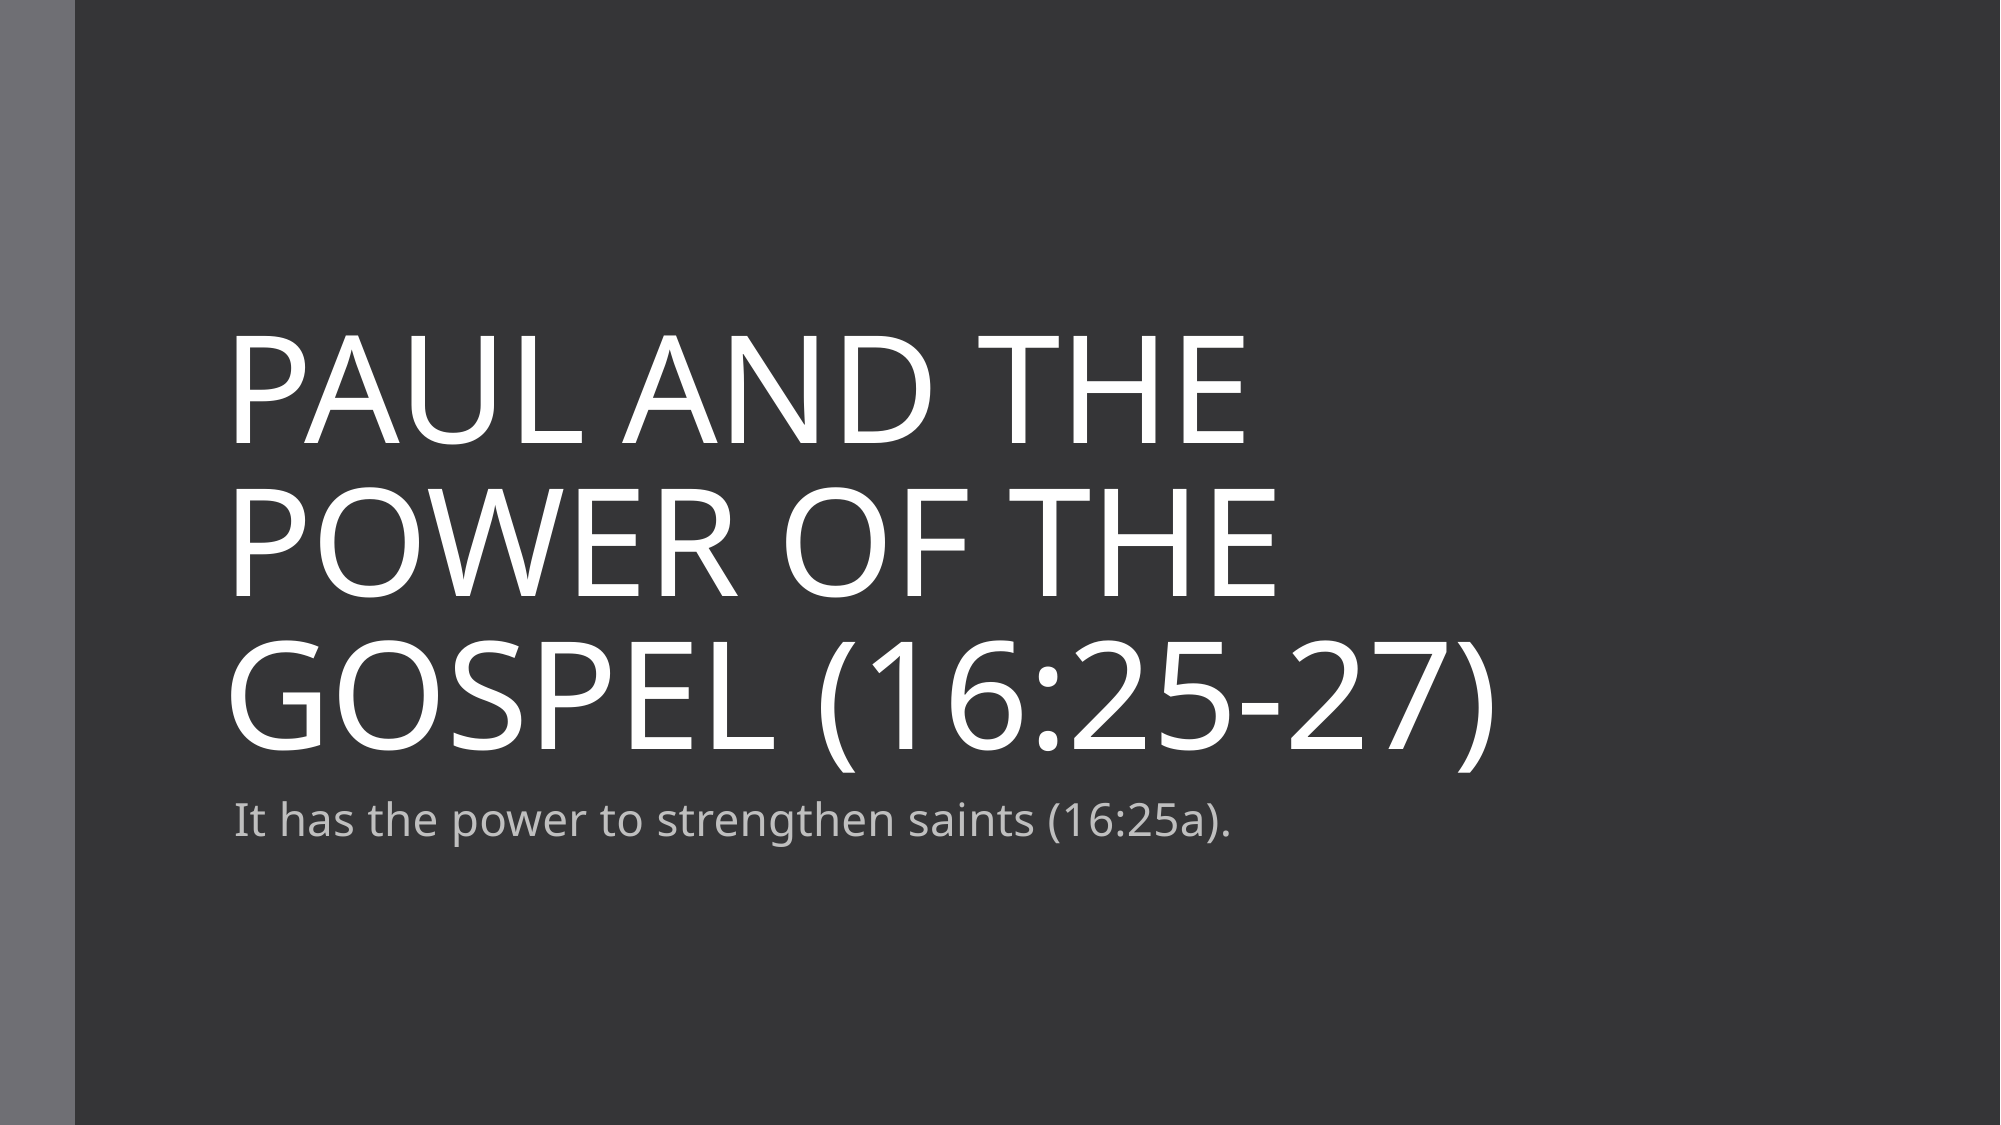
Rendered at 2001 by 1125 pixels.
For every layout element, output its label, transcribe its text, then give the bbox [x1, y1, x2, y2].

title PAUL AND THE POWER OF THE GOSPEL (16:25-27) [206, 124, 1752, 787]
subtitle It has the power to strengthen saints (16:25a). [206, 787, 1752, 1066]
